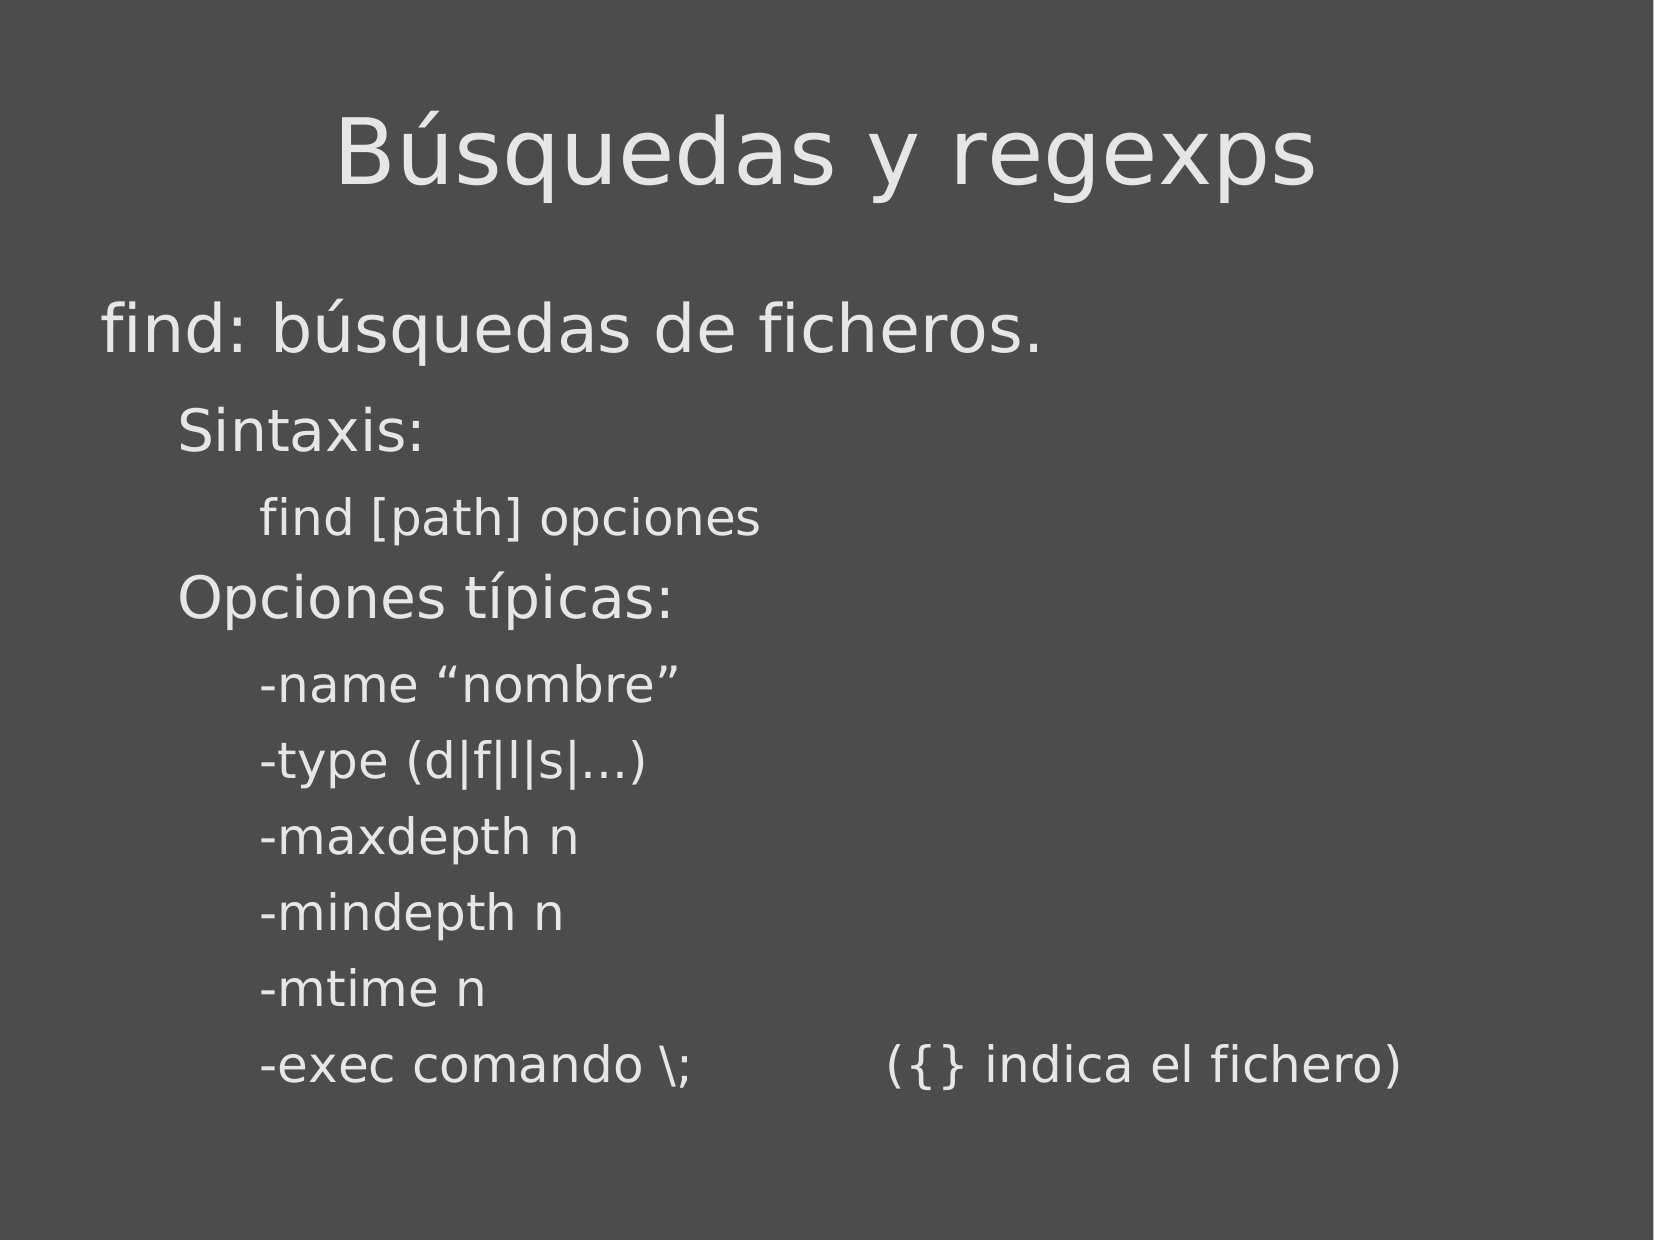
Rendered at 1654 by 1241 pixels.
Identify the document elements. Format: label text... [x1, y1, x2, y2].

list find: búsquedas de ficheros. Sintaxis: find [path] opciones Opciones típicas: -name “nombre” -type (d|f|l|s|...) -maxdepth n -mindepth n -mtime n -exec comando \; ({} indica el fichero) [82, 290, 1571, 1095]
title Búsquedas y regexps [82, 56, 1571, 250]
